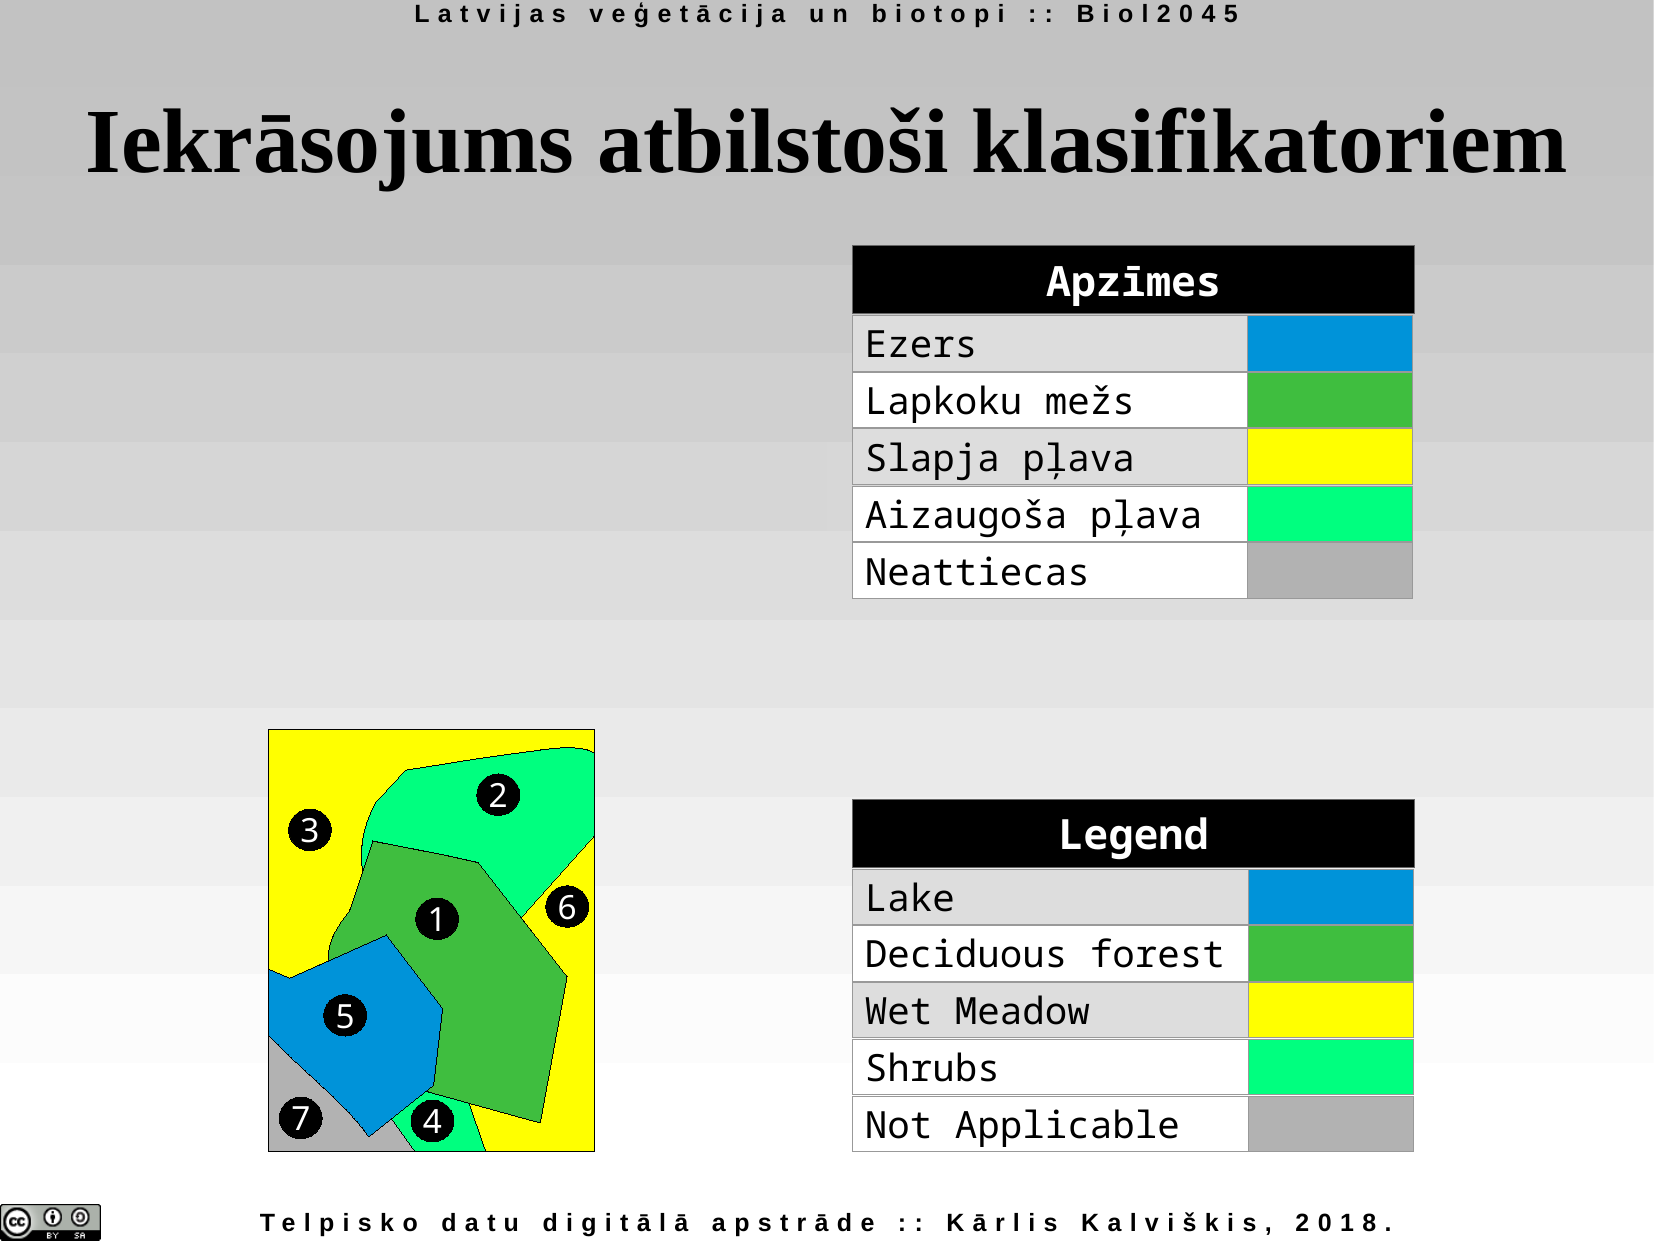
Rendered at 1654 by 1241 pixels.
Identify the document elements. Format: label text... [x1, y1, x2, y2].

text_box Not Applicable [852, 1096, 1248, 1152]
text_box 3 [288, 809, 332, 851]
text_box Ezers [852, 315, 1247, 372]
text_box [1247, 486, 1413, 599]
text_box [268, 729, 595, 1152]
text_box Aizaugoša pļava [852, 486, 1247, 542]
text_box [1247, 315, 1413, 485]
text_box 4 [411, 1100, 454, 1142]
text_box [1248, 1039, 1414, 1095]
text_box Shrubs [852, 1039, 1248, 1095]
text_box Neattiecas [852, 542, 1247, 599]
text_box 7 [279, 1097, 323, 1139]
picture [0, 0, 1654, 1241]
text_box Deciduous forest [852, 925, 1248, 982]
text_box [1248, 869, 1414, 1038]
title Iekrāsojums atbilstoši klasifikatoriem [59, 37, 1596, 246]
text_box [1248, 1096, 1414, 1152]
text_box 2 [476, 773, 520, 816]
text_box 1 [415, 898, 459, 940]
text_box Lake [852, 869, 1248, 925]
text_box Lapkoku mežs [852, 372, 1247, 428]
text_box 5 [323, 994, 367, 1037]
text_box 6 [545, 885, 589, 928]
text_box Slapja pļava [852, 428, 1247, 485]
text_box Legend [852, 799, 1415, 868]
text_box Wet Meadow [852, 982, 1248, 1038]
text_box Apzīmes [852, 245, 1415, 314]
